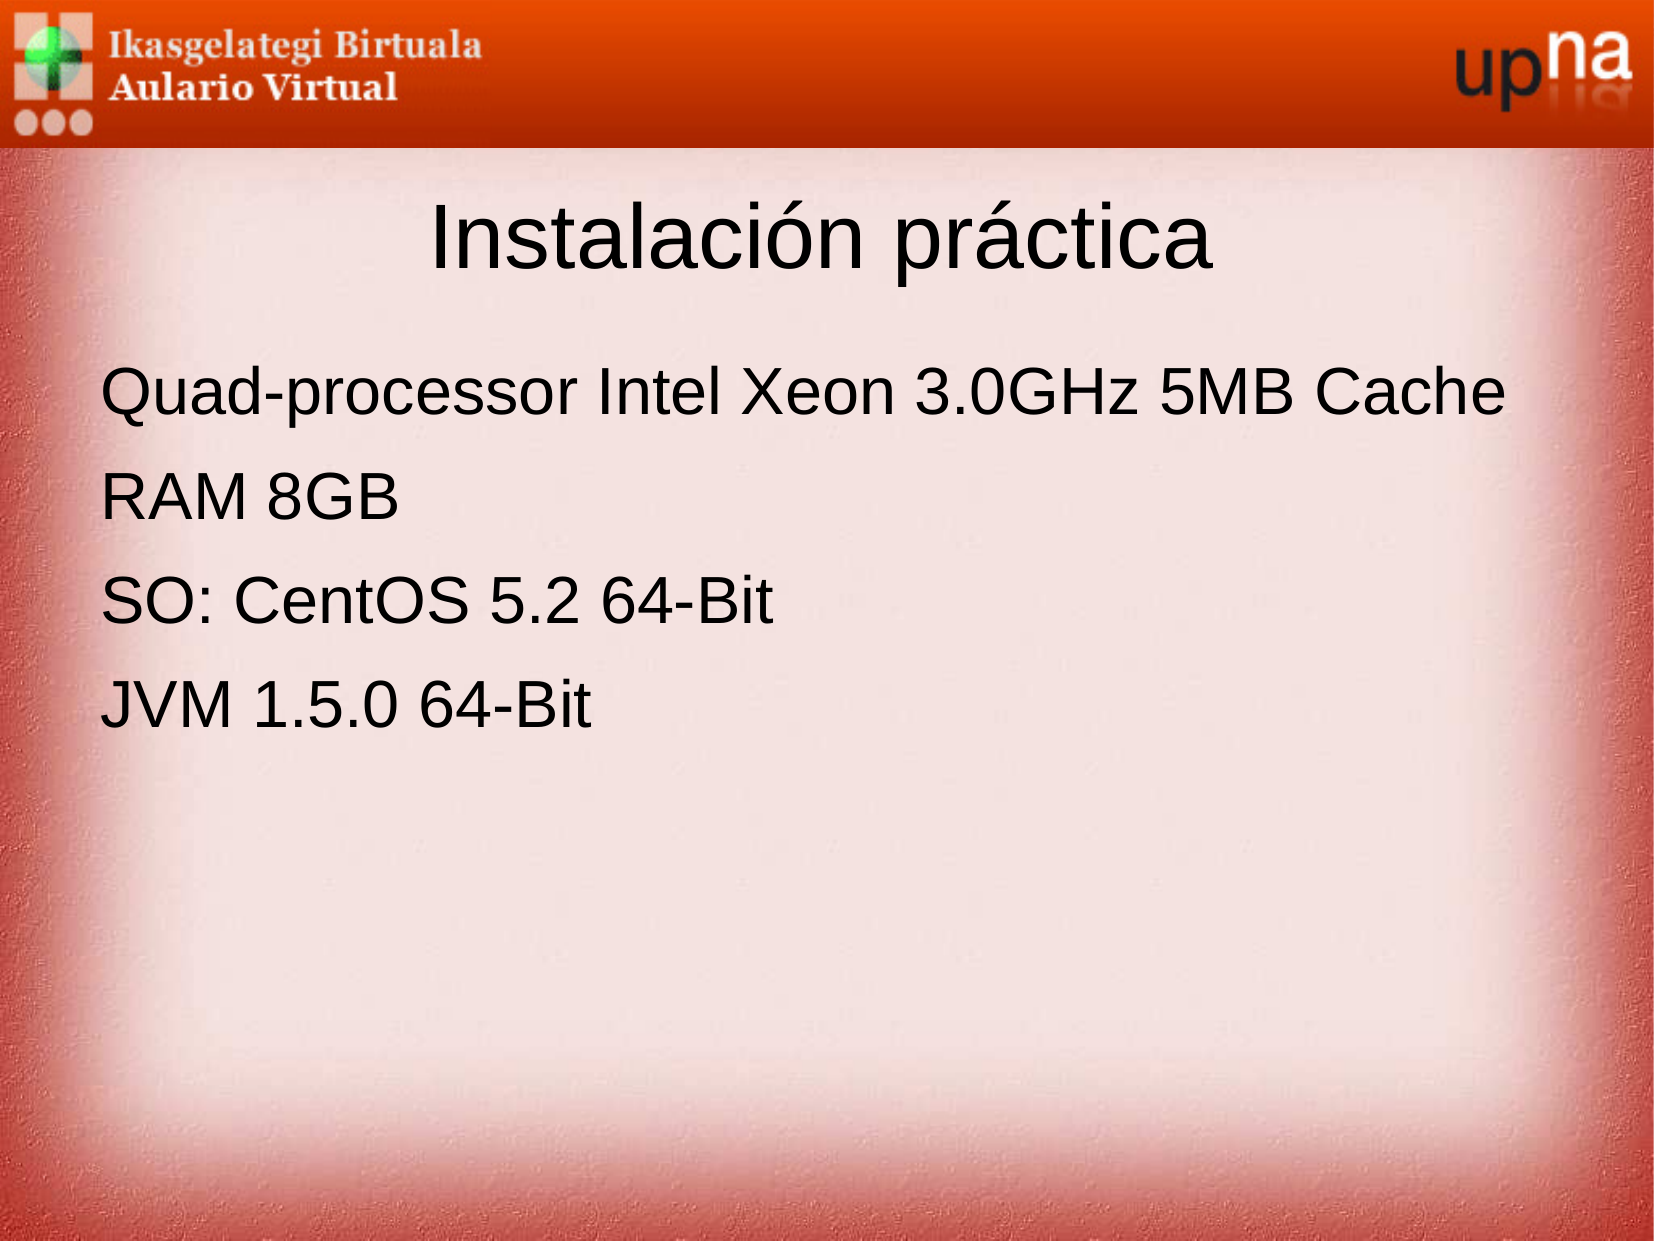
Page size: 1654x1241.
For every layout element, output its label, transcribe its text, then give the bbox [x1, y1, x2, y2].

title Instalación práctica [77, 147, 1566, 325]
list Quad-processor Intel Xeon 3.0GHz 5MB Cache RAM 8GB SO: CentOS 5.2 64-Bit JVM 1.5.0 64-Bit [82, 354, 1571, 1094]
picture [0, 0, 1654, 1241]
